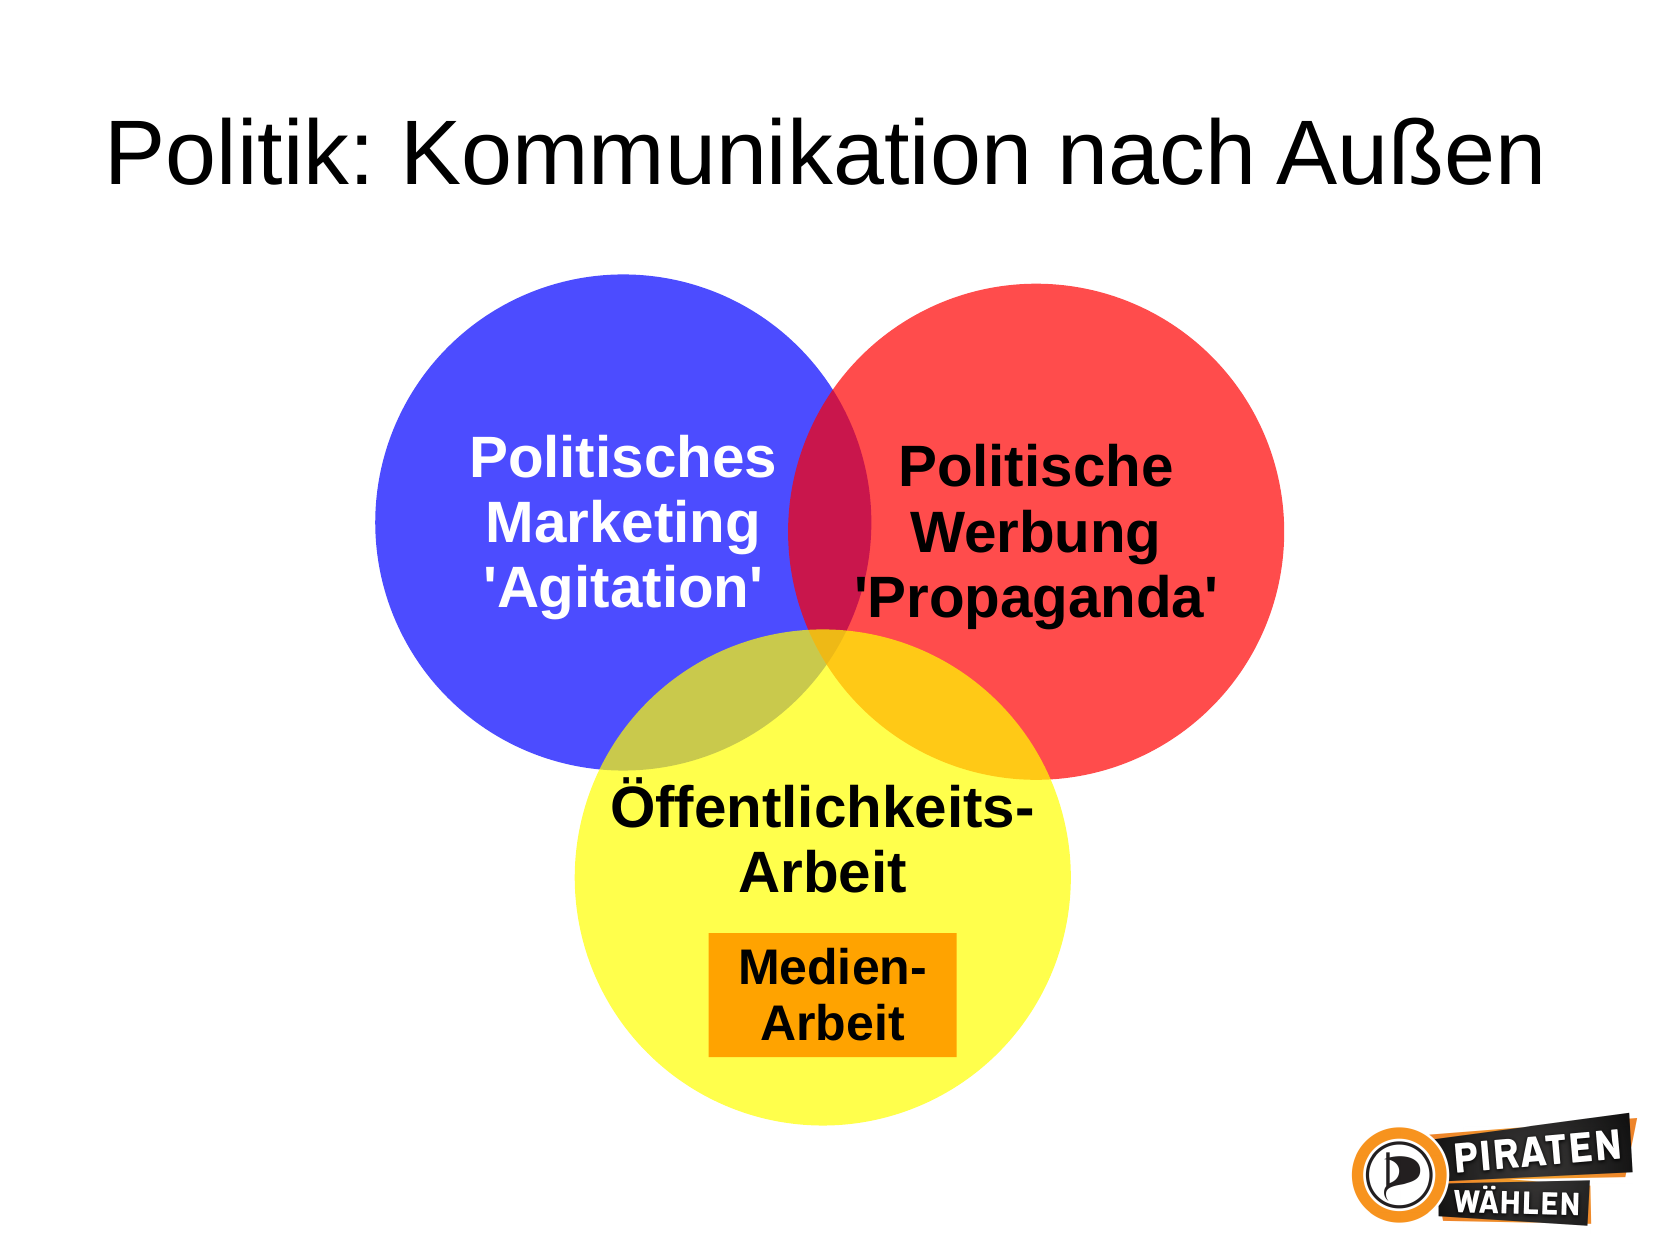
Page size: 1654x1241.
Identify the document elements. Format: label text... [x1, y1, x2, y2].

text_box Politische Werbung 'Propaganda' [788, 283, 1285, 780]
text_box Politisches Marketing 'Agitation' [375, 274, 833, 770]
text_box Öffentlichkeits- Arbeit [574, 629, 1071, 1126]
picture [1337, 1098, 1654, 1241]
title Politik: Kommunikation nach Außen [82, 49, 1571, 257]
text_box Medien- Arbeit [708, 933, 957, 1058]
